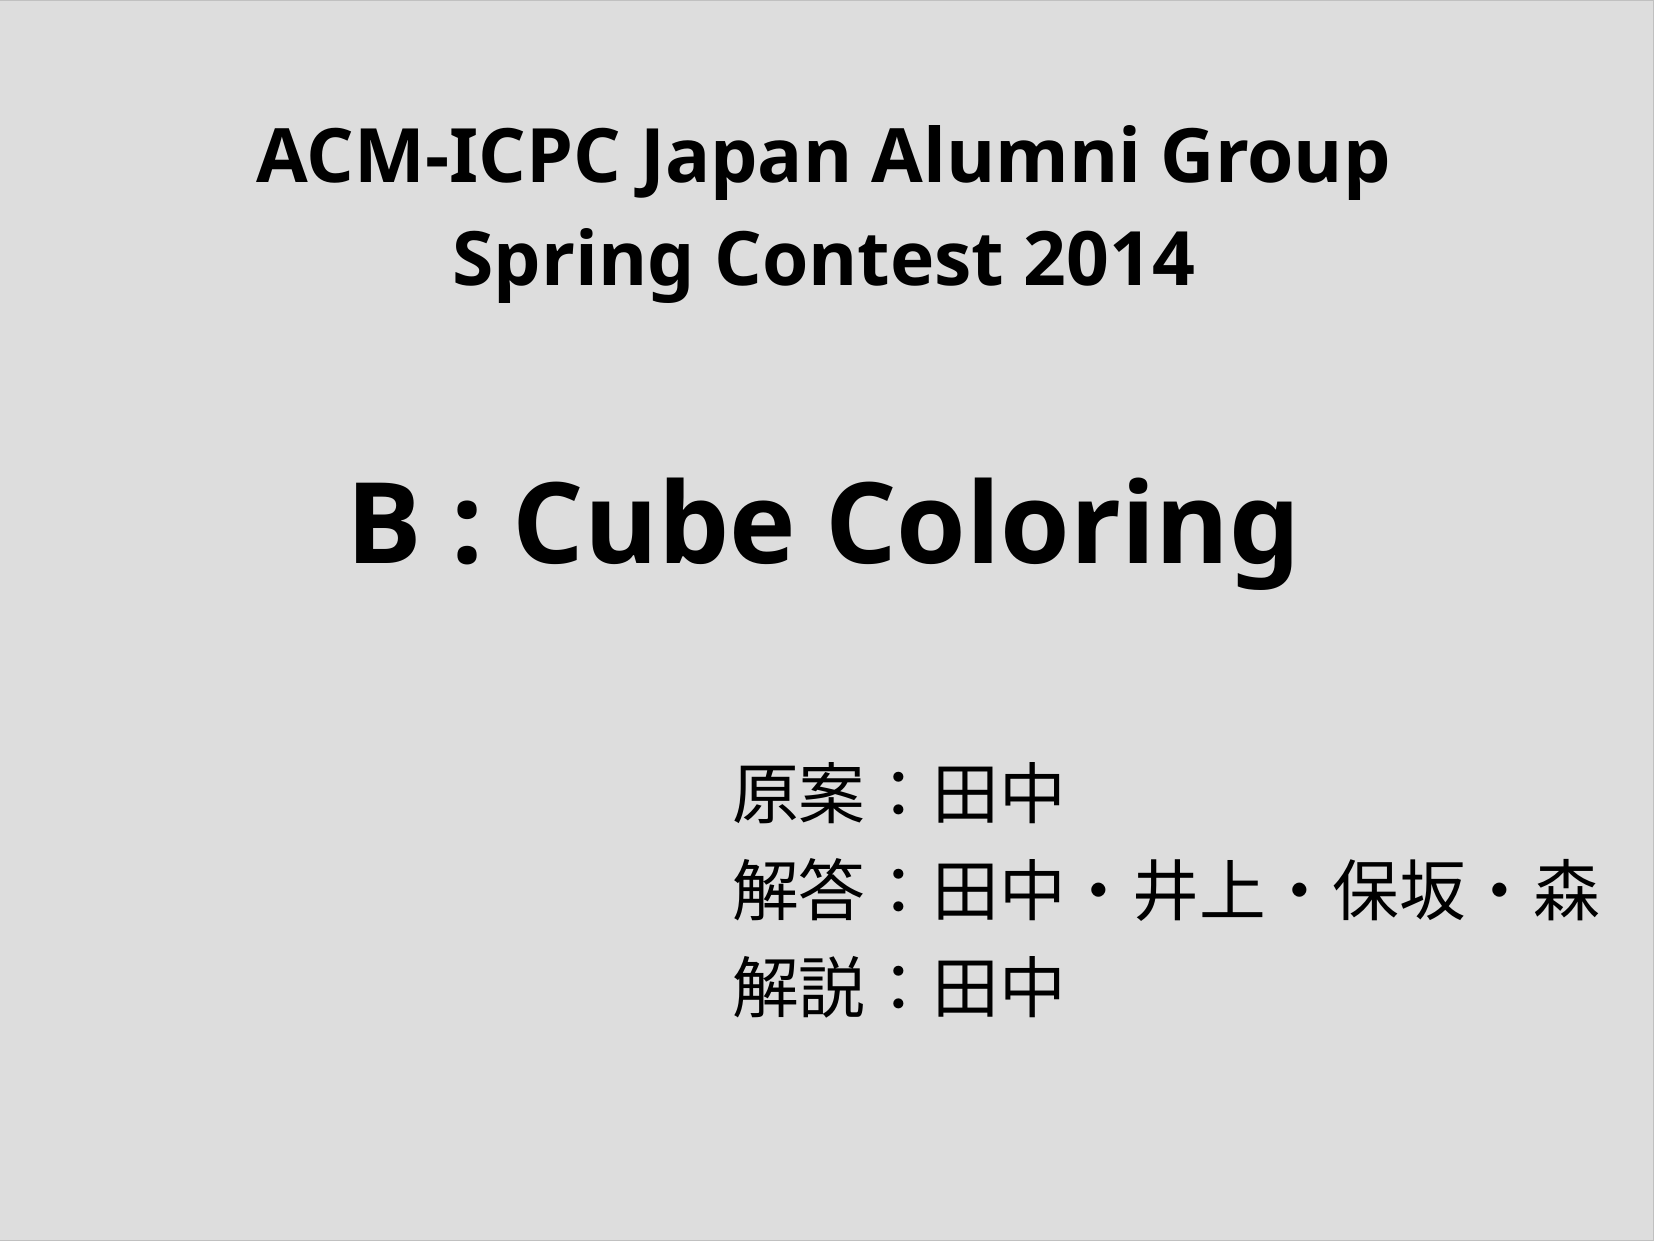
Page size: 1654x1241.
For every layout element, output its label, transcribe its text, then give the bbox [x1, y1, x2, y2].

text_box [0, 0, 1654, 1241]
title ACM-ICPC Japan Alumni Group Spring Contest 2014 B : Cube Coloring [118, 168, 1531, 532]
subtitle 原案：田中 解答：田中・井上・保坂・森 解説：田中 [732, 757, 1654, 1016]
